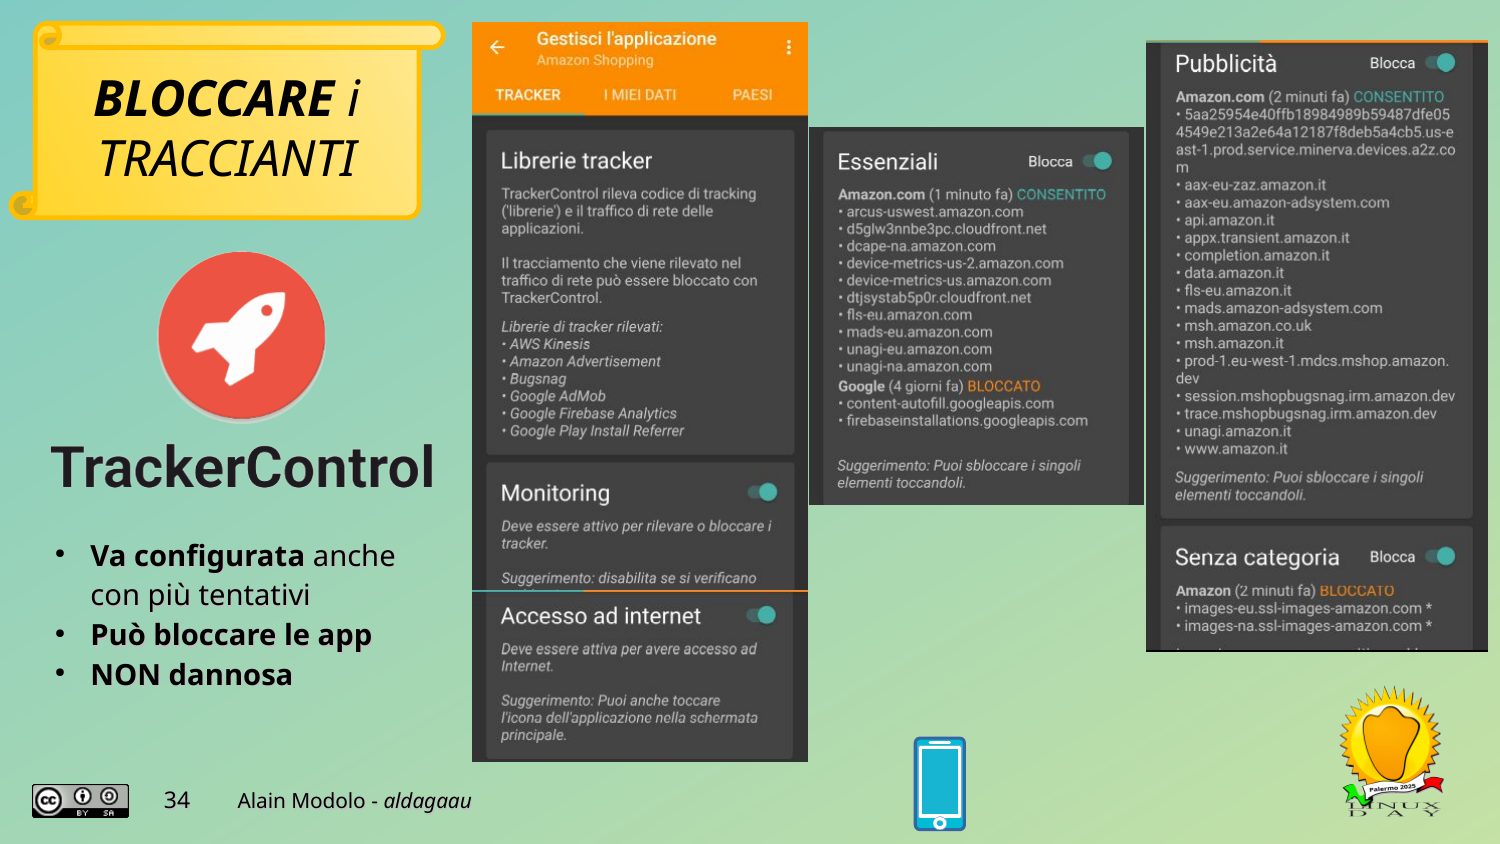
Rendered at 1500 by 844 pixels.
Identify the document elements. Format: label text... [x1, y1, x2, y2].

picture [1146, 40, 1488, 652]
text_box [915, 738, 965, 830]
picture [32, 784, 129, 818]
picture [809, 127, 1144, 506]
text_box Va configurata anche con più tentativi Può bloccare le app NON dannosa [40, 527, 444, 702]
picture [472, 22, 808, 762]
picture [1233, 670, 1500, 844]
picture [50, 251, 432, 488]
text_box BLOCCARE i TRACCIANTI [26, 23, 444, 218]
